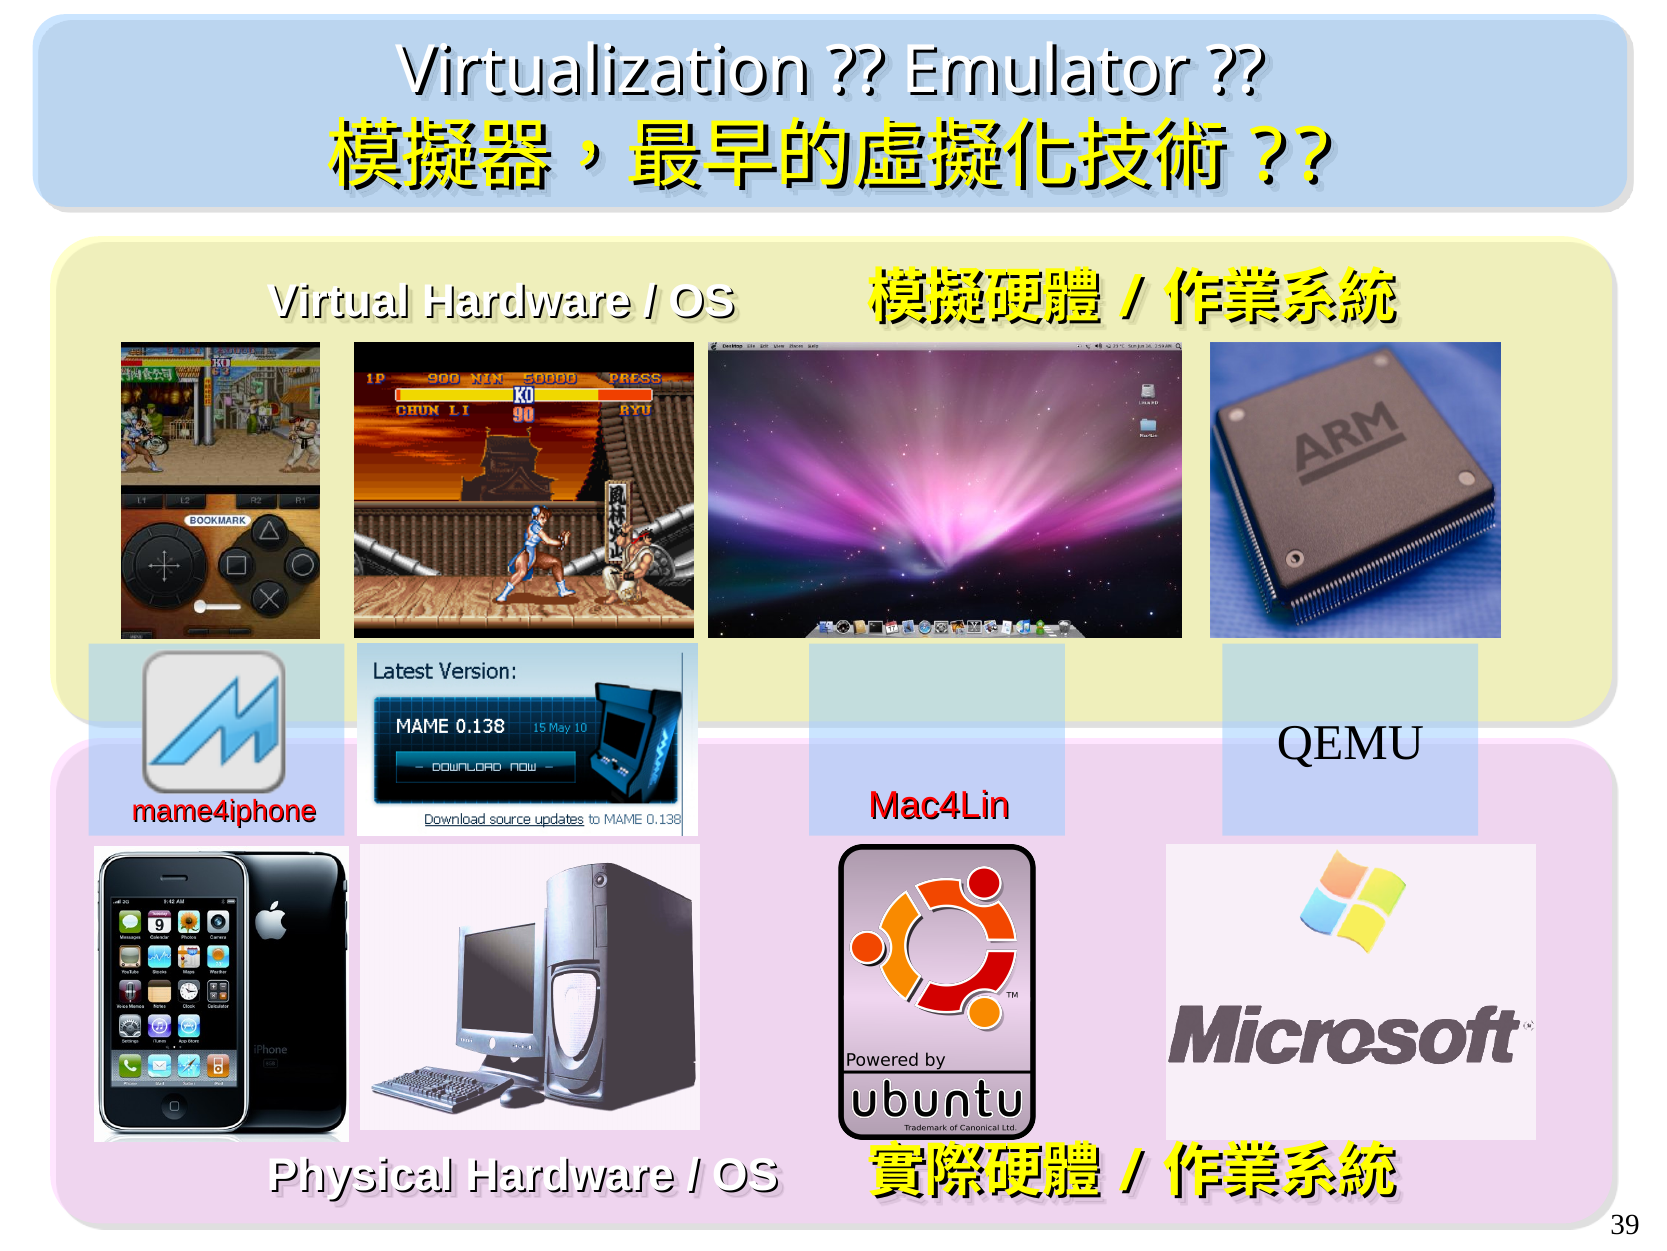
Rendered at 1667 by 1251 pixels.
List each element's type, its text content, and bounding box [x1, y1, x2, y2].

text_box mame4iphone [112, 784, 336, 835]
picture [1210, 342, 1501, 638]
picture [357, 643, 698, 836]
text_box Virtualization ?? Emulator ?? 模擬器，最早的虛擬化技術?? [32, 14, 1628, 207]
text_box [88, 643, 345, 836]
text_box Virtual Hardware / OS 模擬硬體/作業系統 [50, 236, 1613, 722]
text_box Physical Hardware / OS 實際硬體/作業系統 [50, 738, 1613, 1224]
picture [1166, 844, 1536, 1140]
picture [360, 844, 700, 1130]
picture [708, 342, 1182, 638]
picture [94, 846, 349, 1142]
text_box QEMU [1222, 643, 1479, 836]
picture [140, 648, 289, 784]
picture [838, 844, 1036, 1140]
text_box [809, 643, 1065, 836]
picture [354, 342, 694, 638]
text_box Mac4Lin [827, 772, 1051, 833]
picture [121, 342, 320, 639]
